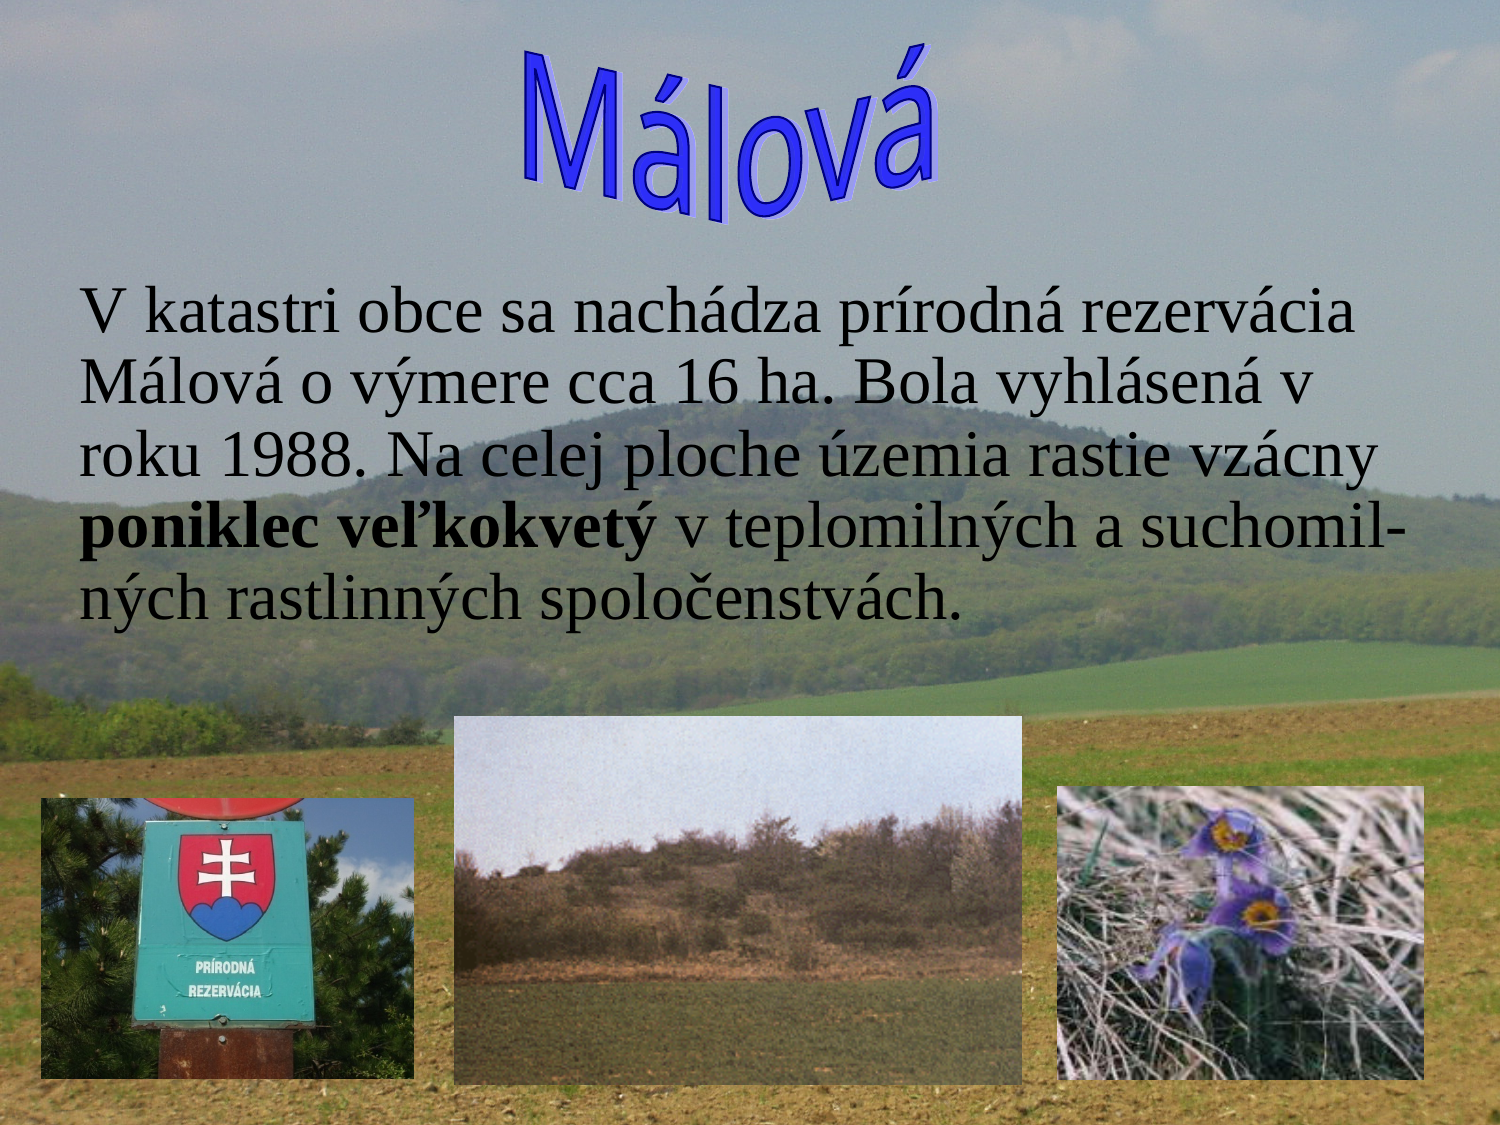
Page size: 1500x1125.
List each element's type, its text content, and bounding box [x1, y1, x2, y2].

text_box Málová [738, 116, 802, 217]
text_box Málová [897, 44, 924, 79]
picture [0, 0, 1500, 1125]
text_box Málová [633, 111, 689, 215]
text_box Málová [525, 51, 616, 199]
list V katastri obce sa nachádza prírodná rezervácia Málová o výmere cca 16 ha. Bola vyhlásená v roku 1988. Na celej ploche územia rastie vzácny poniklec veľkokvetý v teplomilných a suchomil- ných rastlinných spoločenstvách. [64, 267, 1436, 731]
text_box Málová [709, 85, 721, 222]
text_box Málová [875, 86, 931, 188]
text_box Málová [655, 74, 682, 102]
text_box Málová [805, 96, 870, 201]
